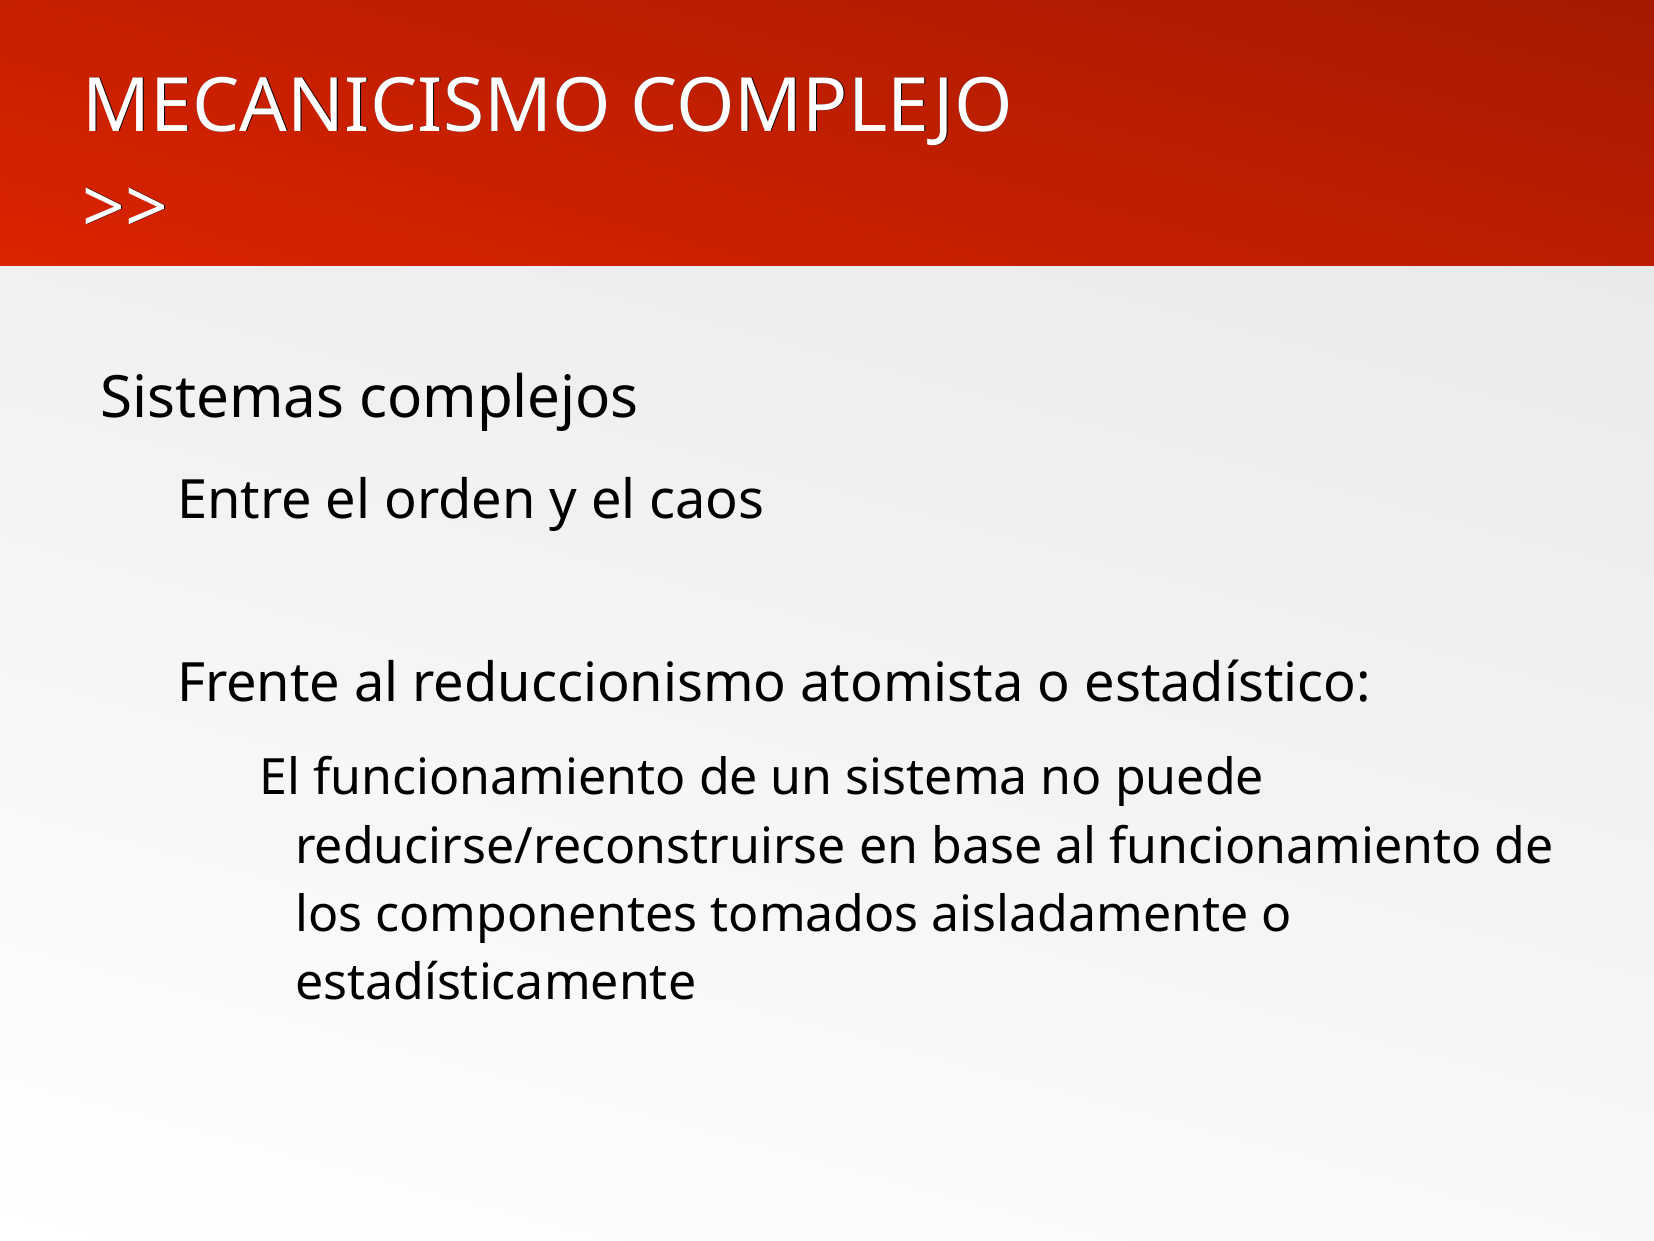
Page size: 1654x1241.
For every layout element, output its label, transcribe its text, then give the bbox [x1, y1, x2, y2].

title MECANICISMO COMPLEJO >> [82, 56, 1571, 250]
text_box [0, 0, 1654, 266]
list Sistemas complejos Entre el orden y el caos Frente al reduccionismo atomista o estadístico: El funcionamiento de un sistema no puede reducirse/reconstruirse en base al funcionamiento de los componentes tomados aisladamente o estadísticamente [82, 355, 1571, 1159]
